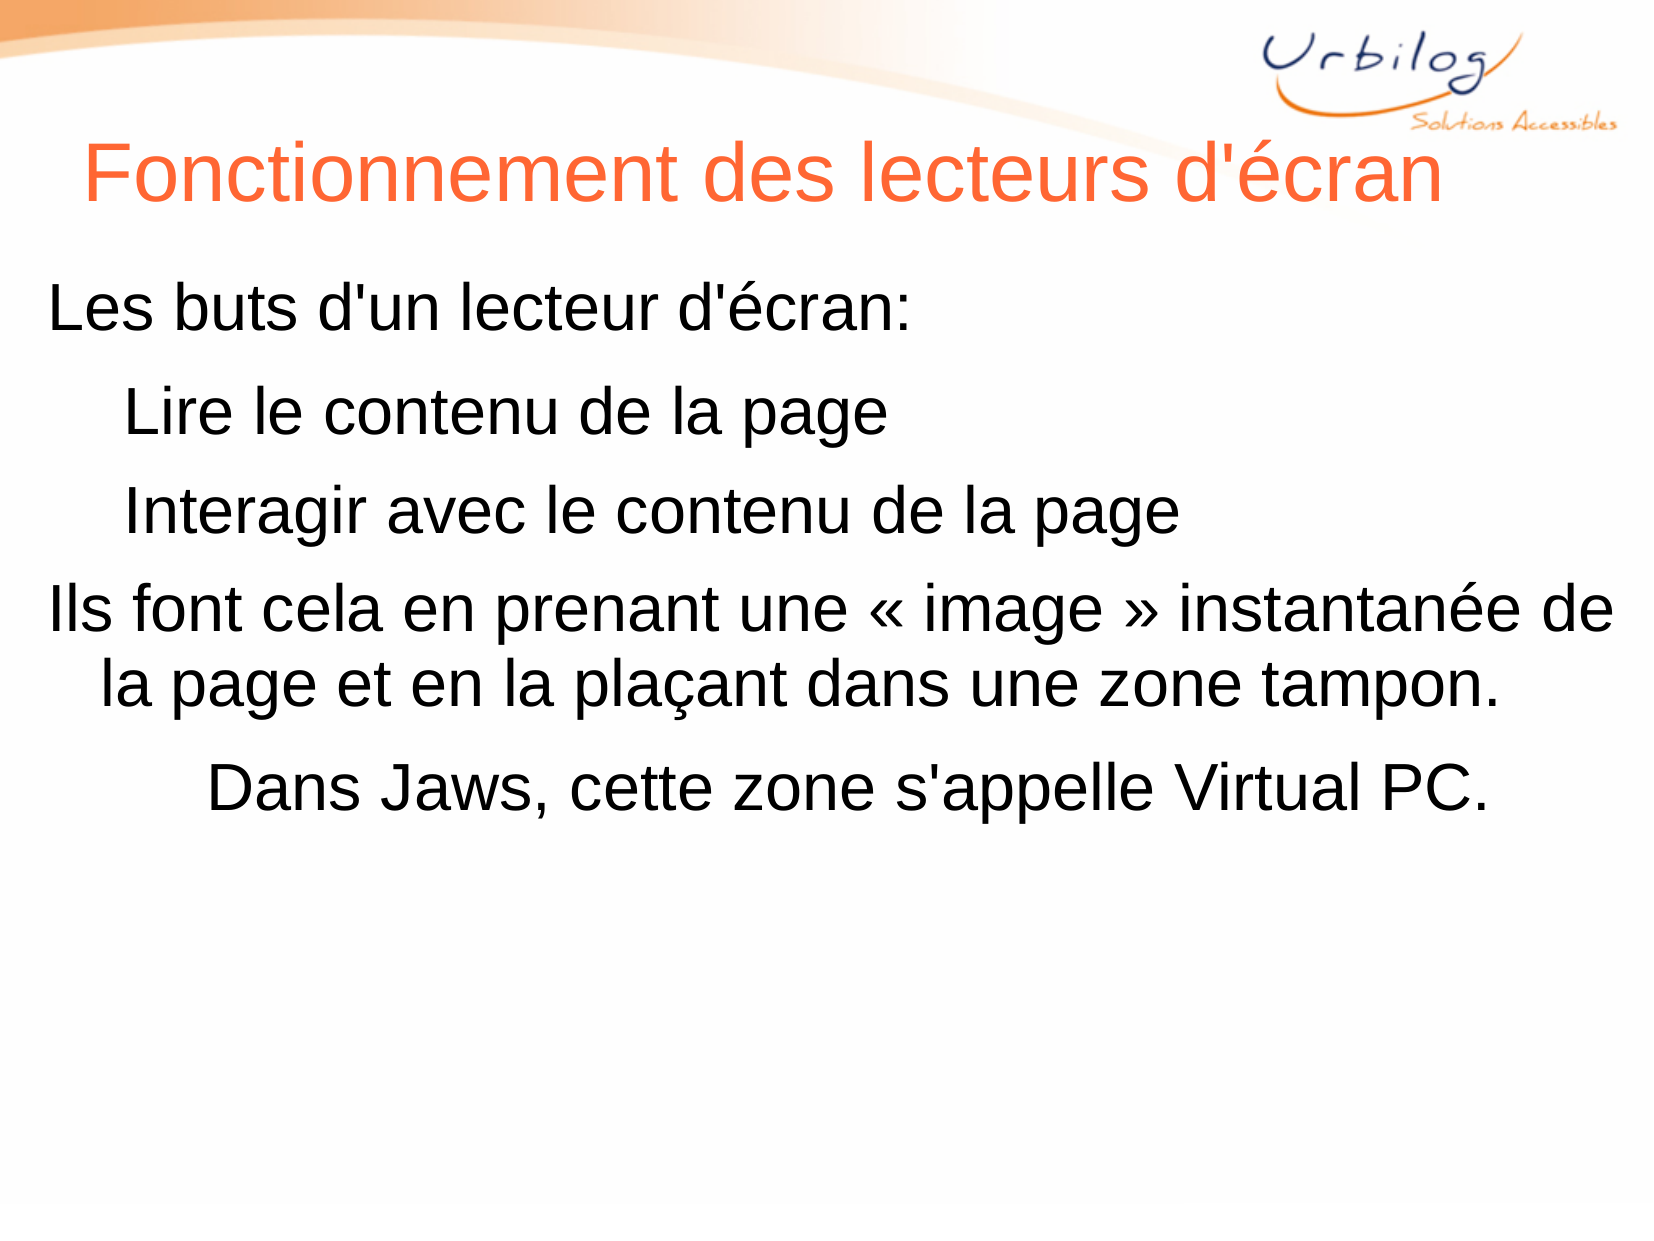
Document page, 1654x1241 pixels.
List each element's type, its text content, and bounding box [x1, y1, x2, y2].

picture [0, 0, 1653, 1241]
list Les buts d'un lecteur d'écran: Lire le contenu de la page Interagir avec le contenu de la page Ils font cela en prenant une « image » instantanée de la page et en la plaçant dans une zone tampon. Dans Jaws, cette zone s'appelle Virtual PC. [29, 270, 1625, 1074]
title Fonctionnement des lecteurs d'écran [82, 88, 1625, 257]
